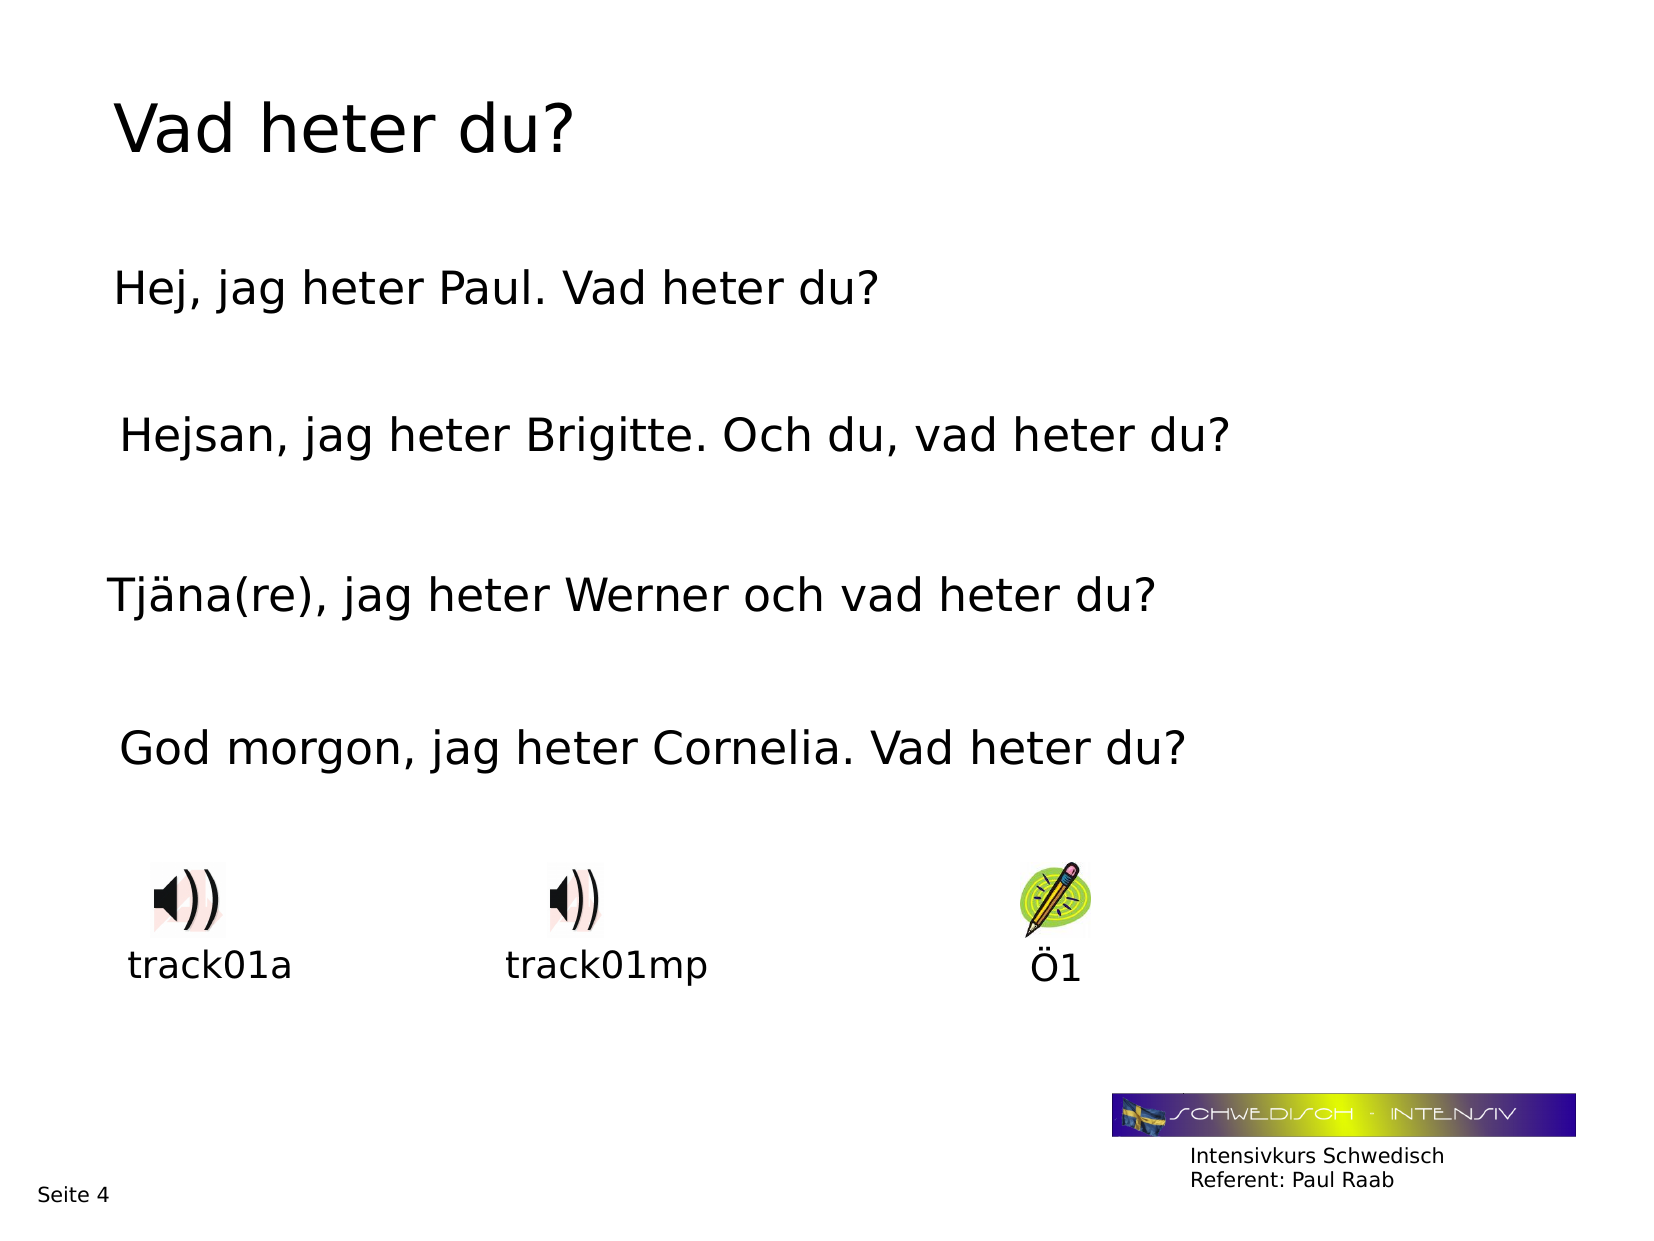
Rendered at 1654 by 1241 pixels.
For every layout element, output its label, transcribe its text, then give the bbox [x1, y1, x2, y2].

text_box track01mp [490, 936, 758, 995]
picture [1112, 1093, 1576, 1137]
text_box Ö1 [1015, 939, 1126, 998]
picture [1020, 862, 1091, 938]
text_box God morgon, jag heter Cornelia. Vad heter du? [104, 714, 1426, 784]
picture [547, 862, 604, 936]
text_box Tjäna(re), jag heter Werner och vad heter du? [92, 561, 1538, 630]
text_box Vad heter du? [98, 83, 826, 176]
picture [150, 862, 226, 936]
text_box track01a [112, 936, 338, 995]
text_box Hej, jag heter Paul. Vad heter du? [98, 254, 938, 323]
text_box Hejsan, jag heter Brigitte. Och du, vad heter du? [104, 401, 1471, 471]
